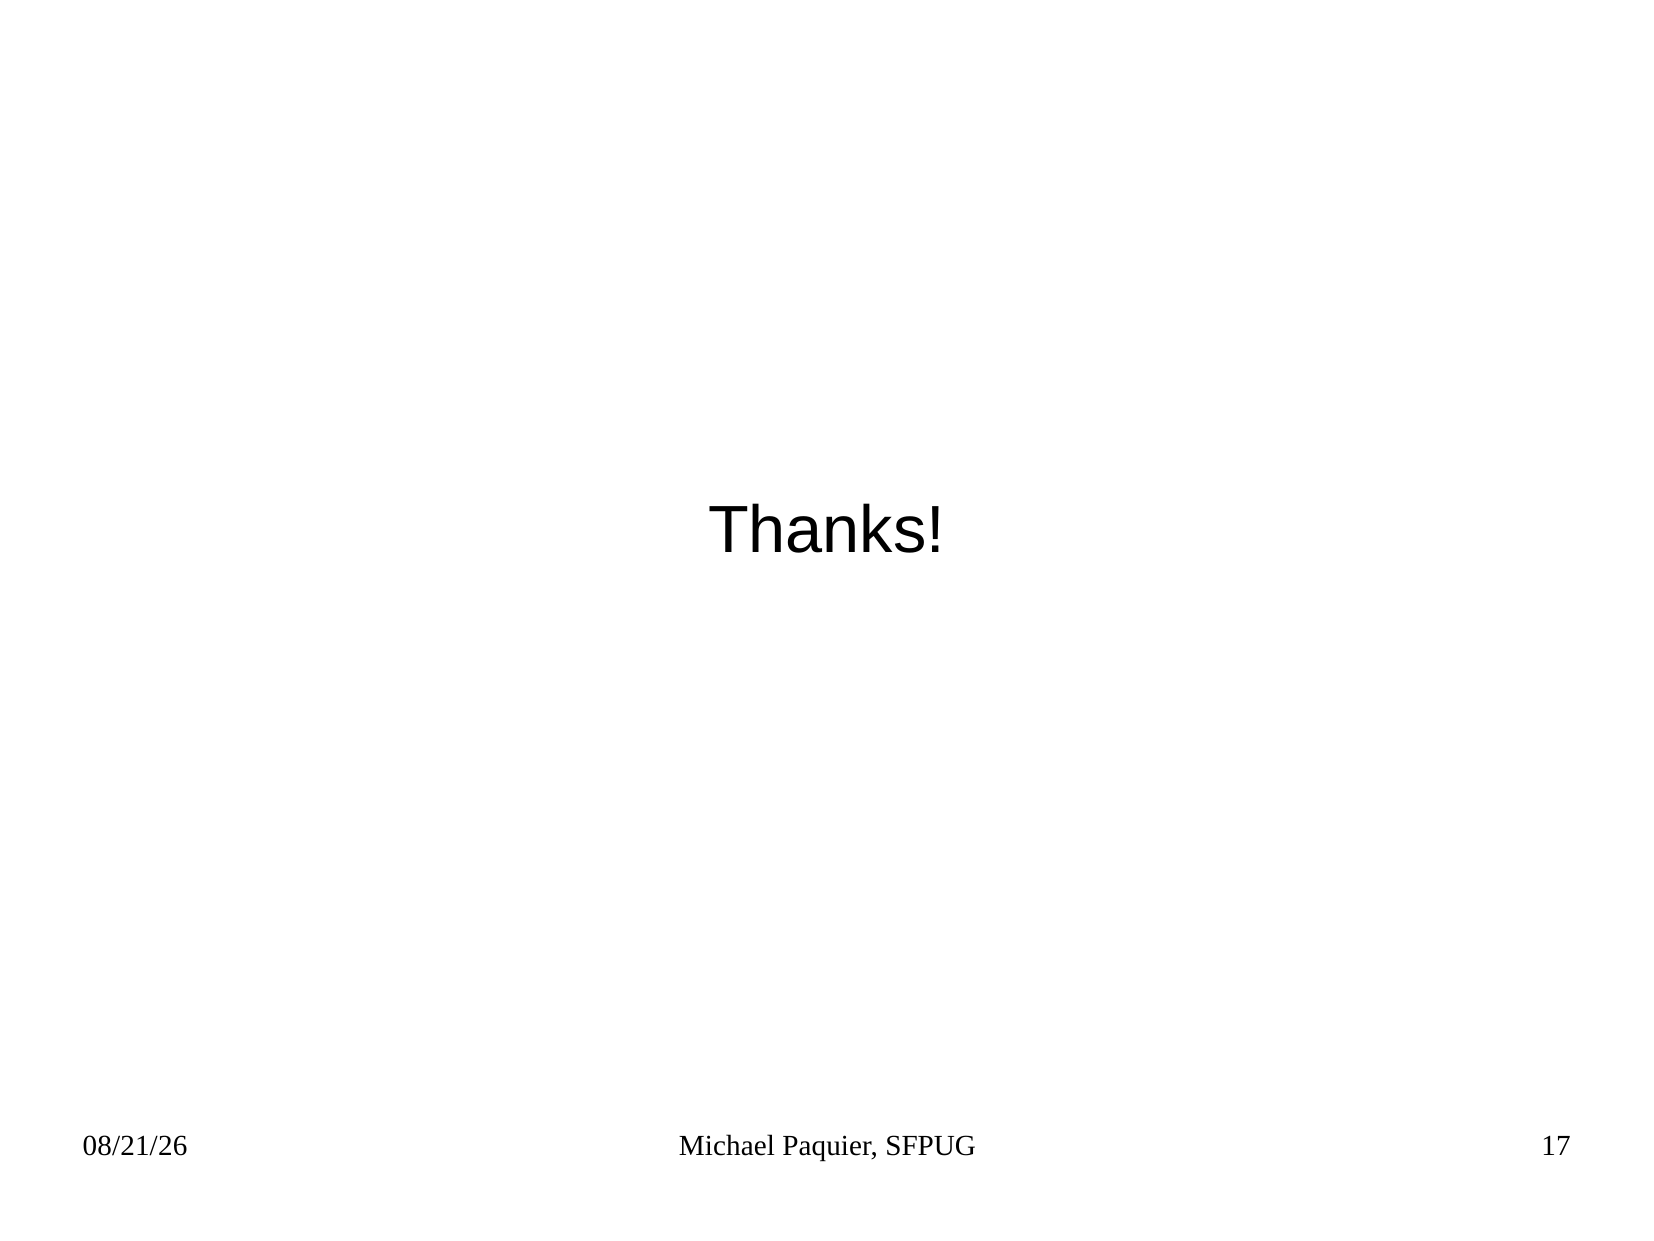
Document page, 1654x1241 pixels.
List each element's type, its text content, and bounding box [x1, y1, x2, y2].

subtitle Thanks! [82, 49, 1571, 1010]
